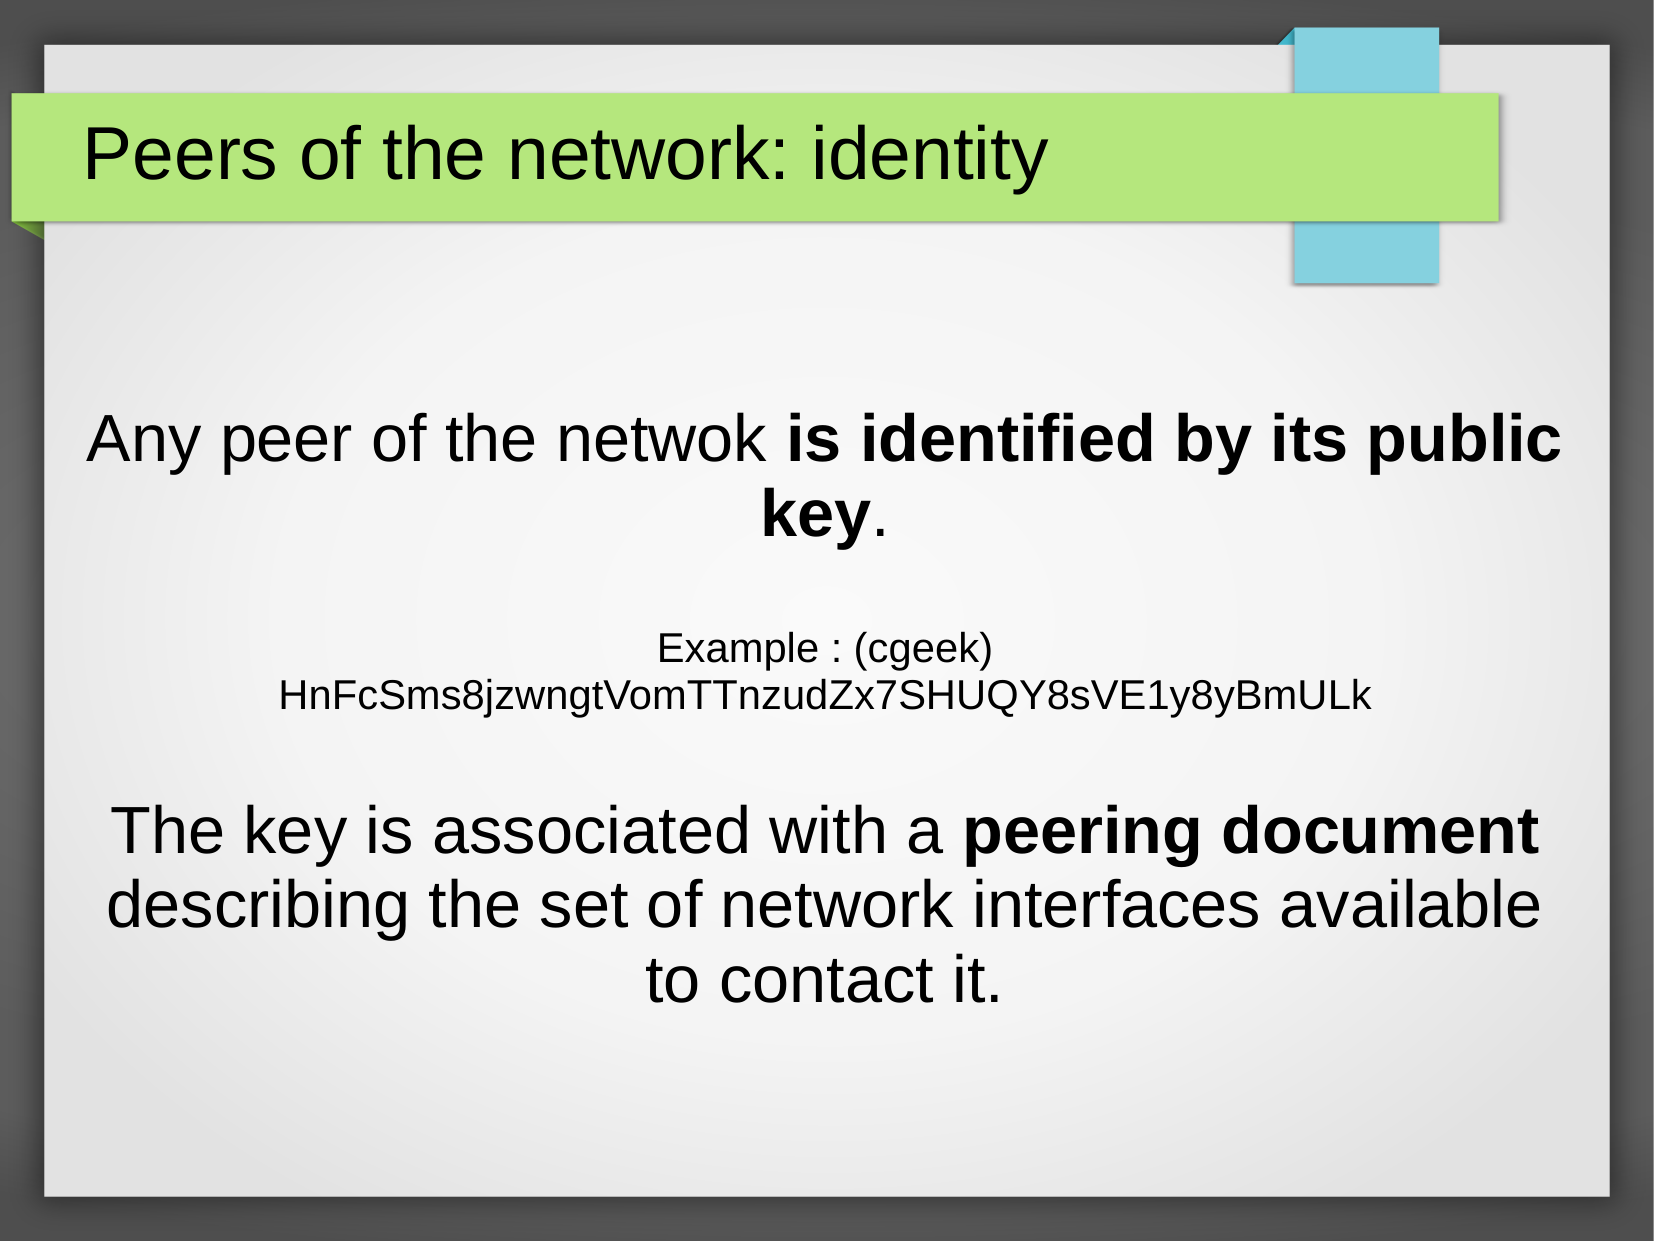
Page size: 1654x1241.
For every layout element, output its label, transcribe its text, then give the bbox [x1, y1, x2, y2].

subtitle Any peer of the netwok is identified by its public key. Example : (cgeek) HnFcSms8jzwngtVomTTnzudZx7SHUQY8sVE1y8yBmULk The key is associated with a peering document describing the set of network interfaces available to contact it. [81, 349, 1570, 1069]
title Peers of the network: identity [82, 94, 1501, 213]
picture [0, 0, 1654, 1241]
